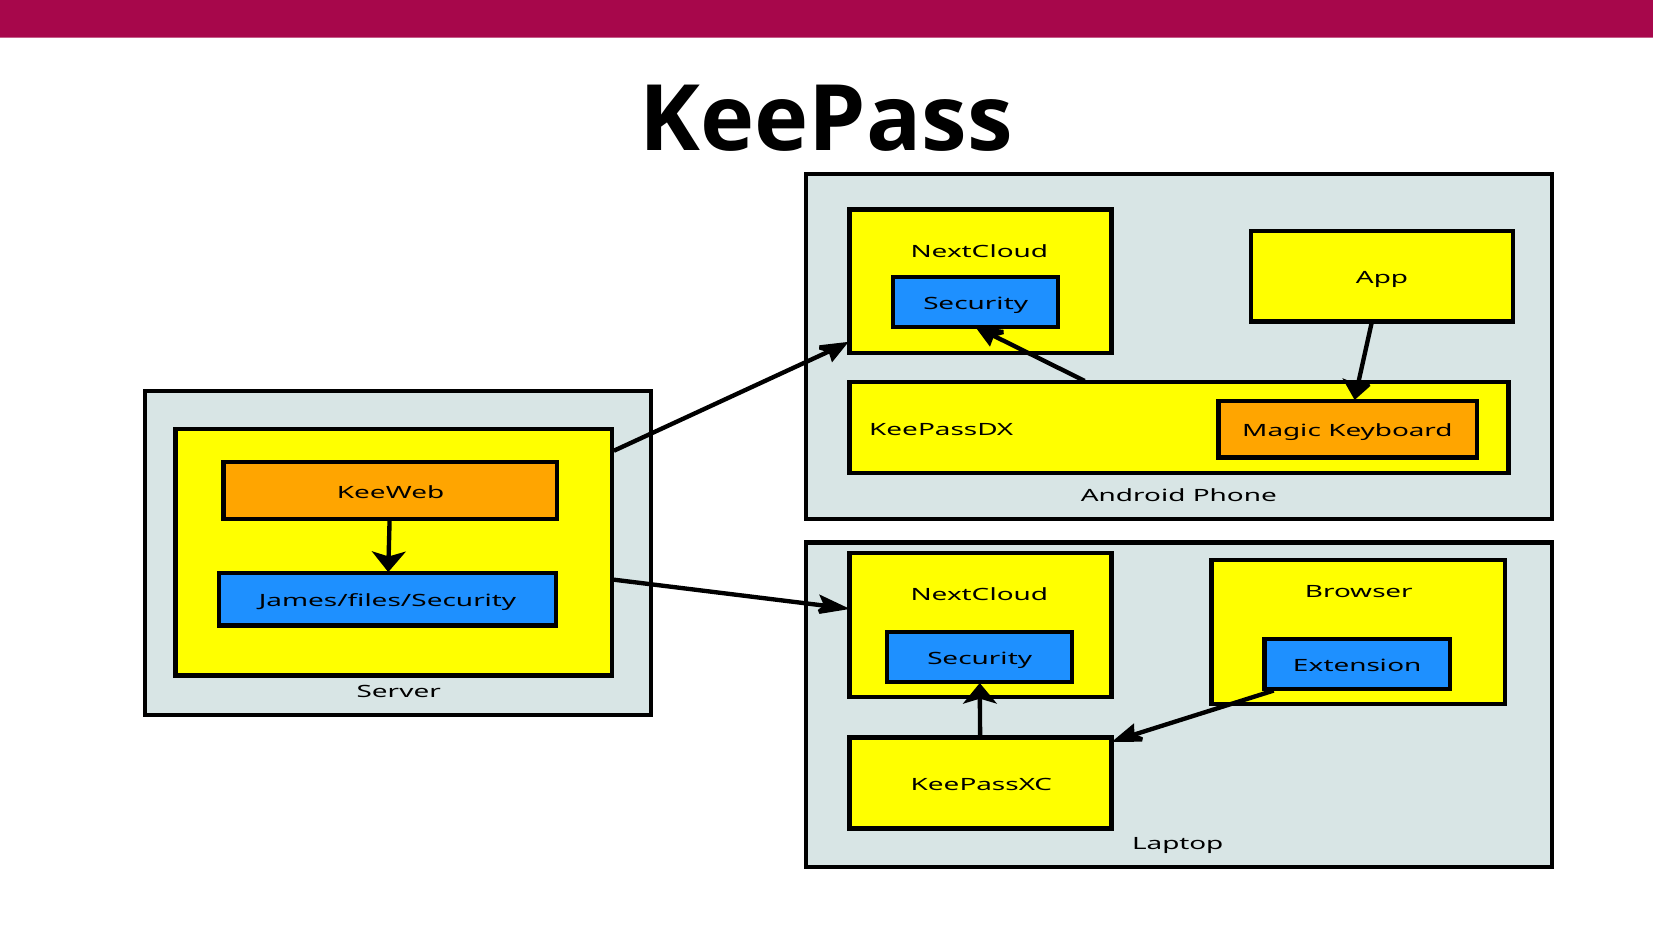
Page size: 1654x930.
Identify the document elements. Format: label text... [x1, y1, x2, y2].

picture [140, 170, 1555, 869]
title KeePass [82, 36, 1571, 193]
